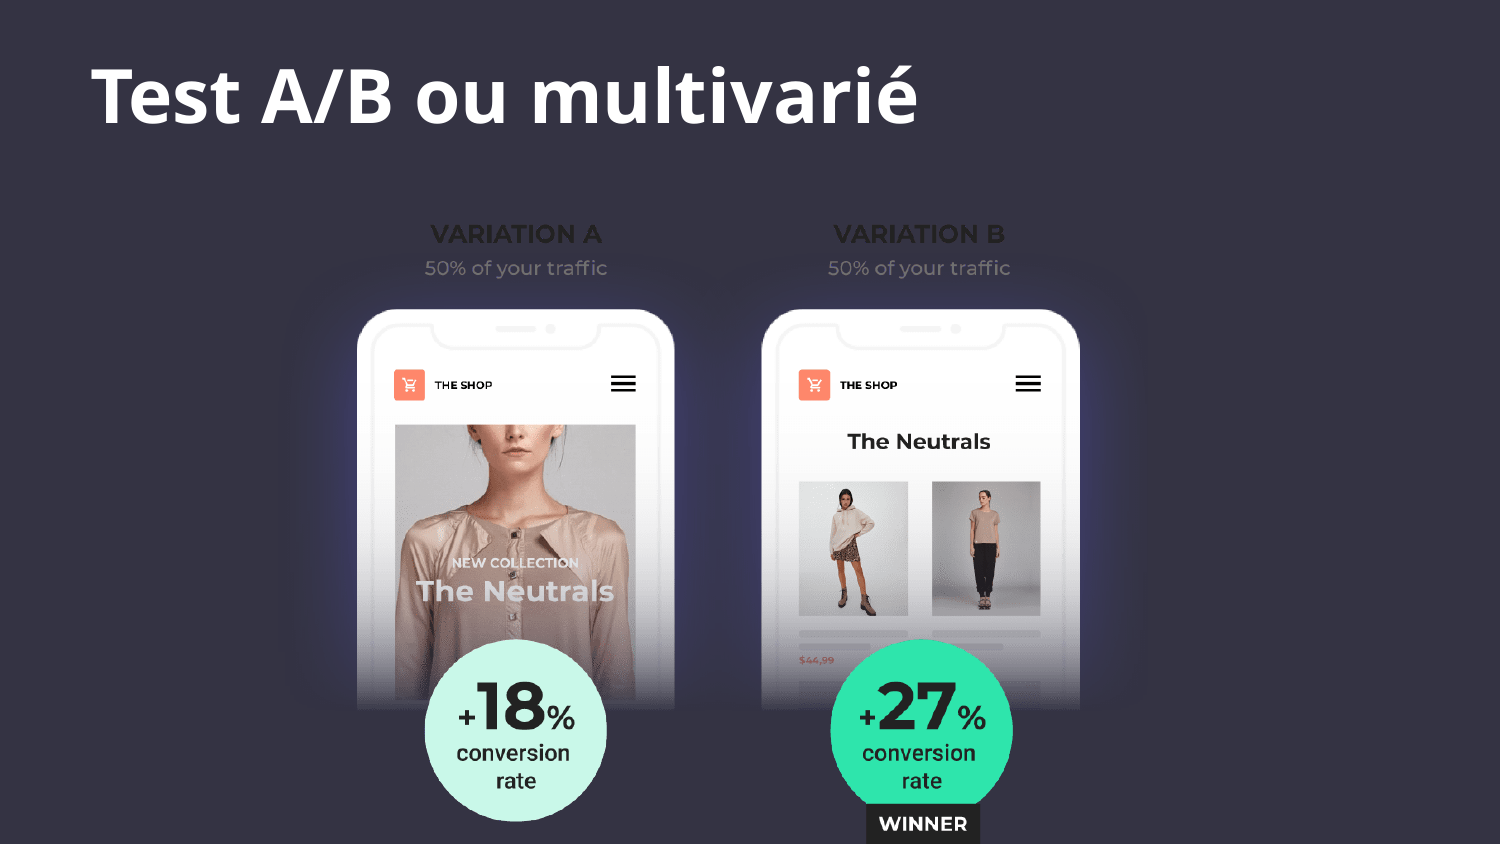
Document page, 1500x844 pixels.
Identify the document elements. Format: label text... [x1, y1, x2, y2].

picture [271, 224, 1148, 844]
title Test A/B ou multivarié [75, 33, 1425, 175]
